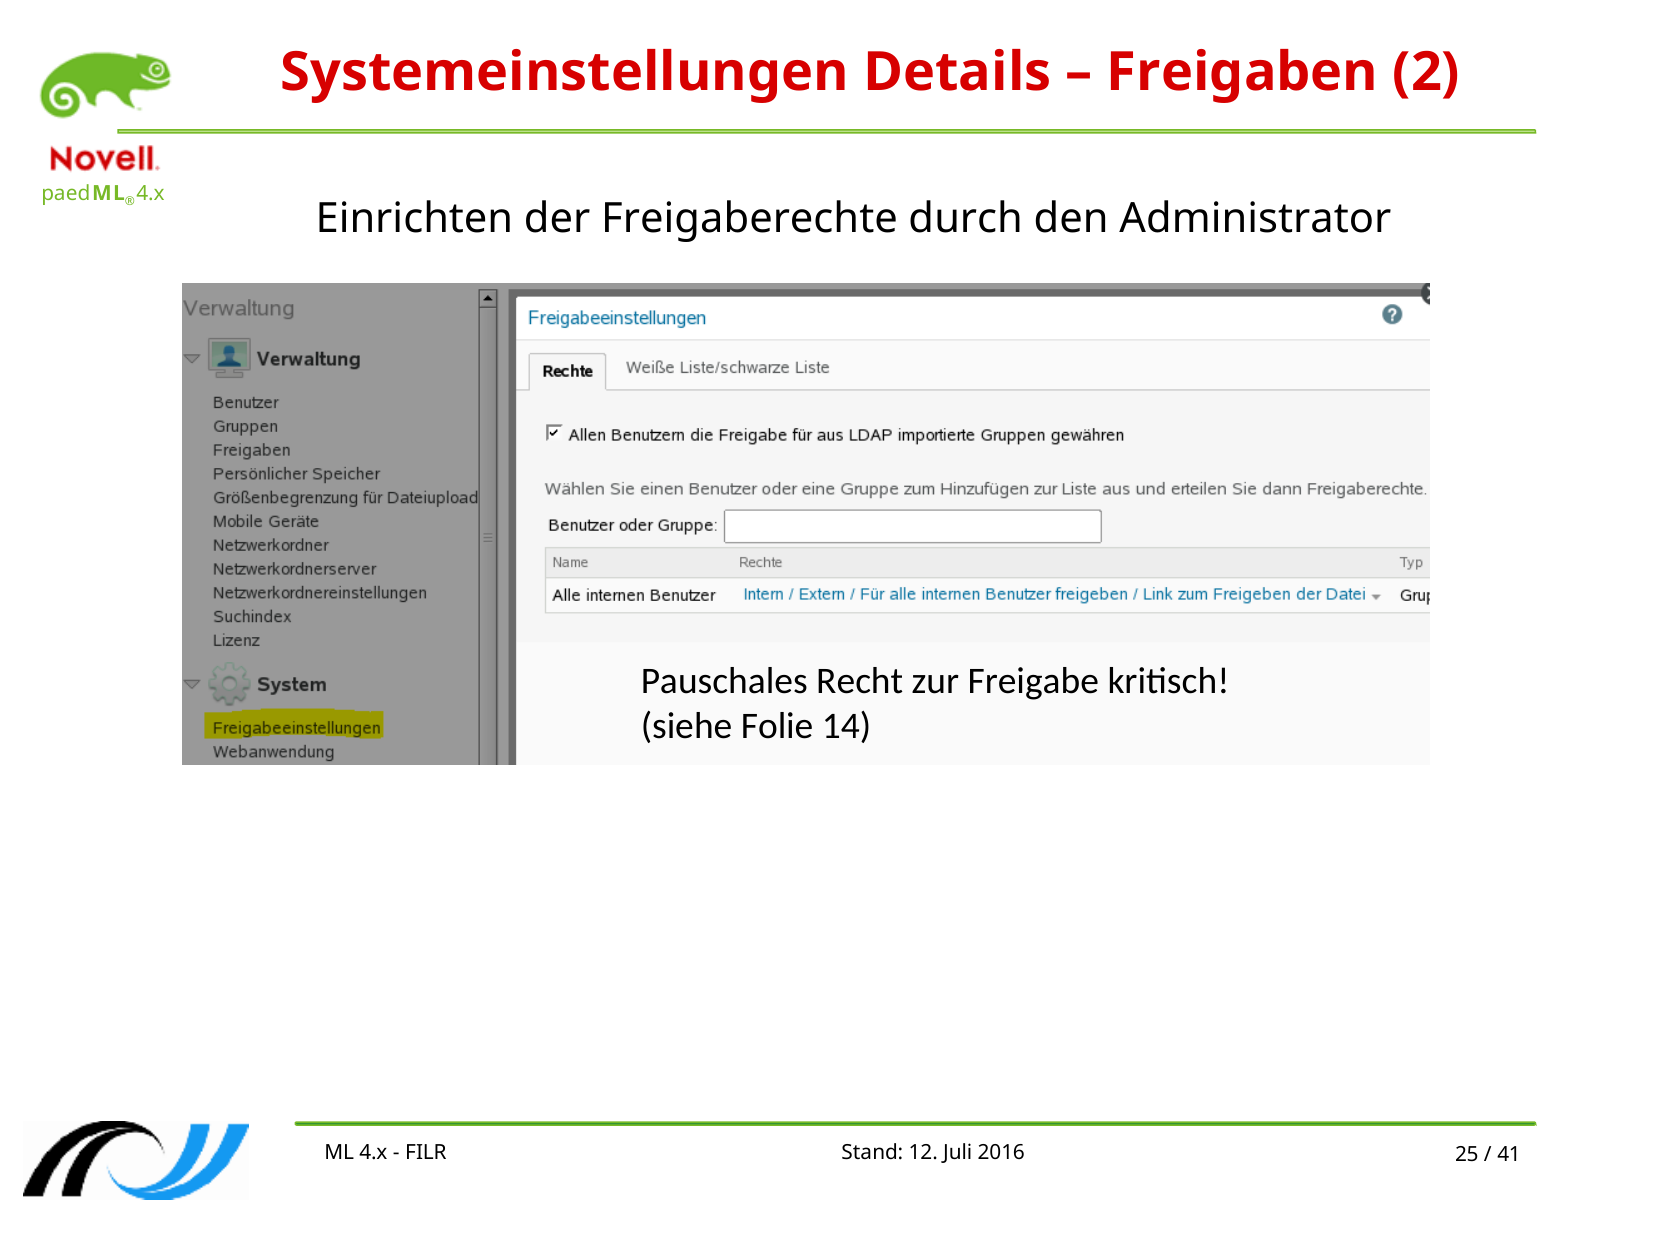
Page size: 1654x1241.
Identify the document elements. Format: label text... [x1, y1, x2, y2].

picture [26, 35, 184, 193]
picture [23, 1121, 249, 1200]
picture [182, 283, 1430, 765]
text_box Pauschales Recht zur Freigabe kritisch! (siehe Folie 14) [625, 648, 1288, 754]
list Einrichten der Freigaberechte durch den Administrator [259, 190, 1536, 260]
title Systemeinstellungen Details – Freigaben (2) [259, 4, 1534, 134]
